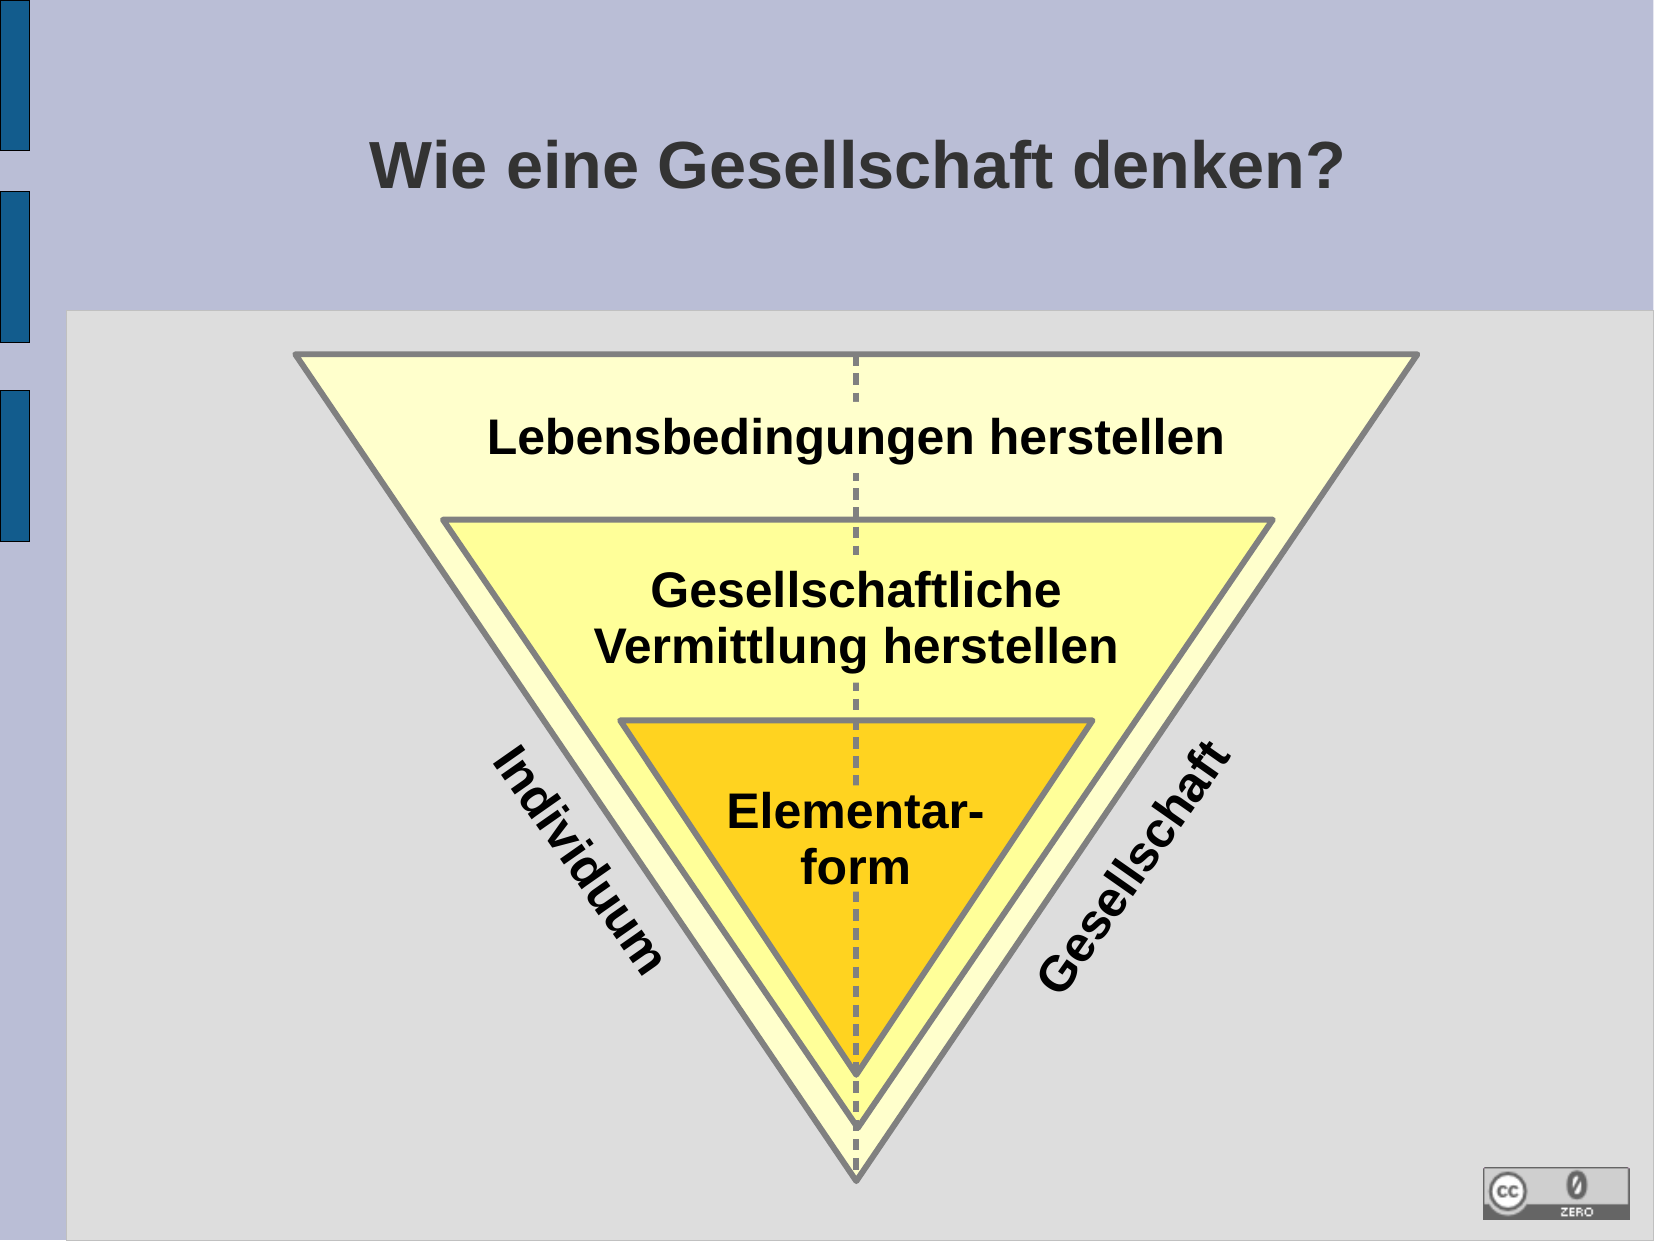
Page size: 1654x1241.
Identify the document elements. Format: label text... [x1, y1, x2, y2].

text_box Elementar- form [726, 783, 985, 896]
text_box [295, 354, 1418, 1178]
text_box Lebensbedingungen herstellen [472, 401, 1241, 473]
title Wie eine Gesellschaft denken? [121, 61, 1595, 269]
text_box Gesellschaft [1009, 713, 1256, 1023]
text_box Individuum [467, 718, 697, 1003]
text_box Gesellschaftliche Vermittlung herstellen [578, 555, 1134, 683]
picture [1483, 1167, 1630, 1220]
